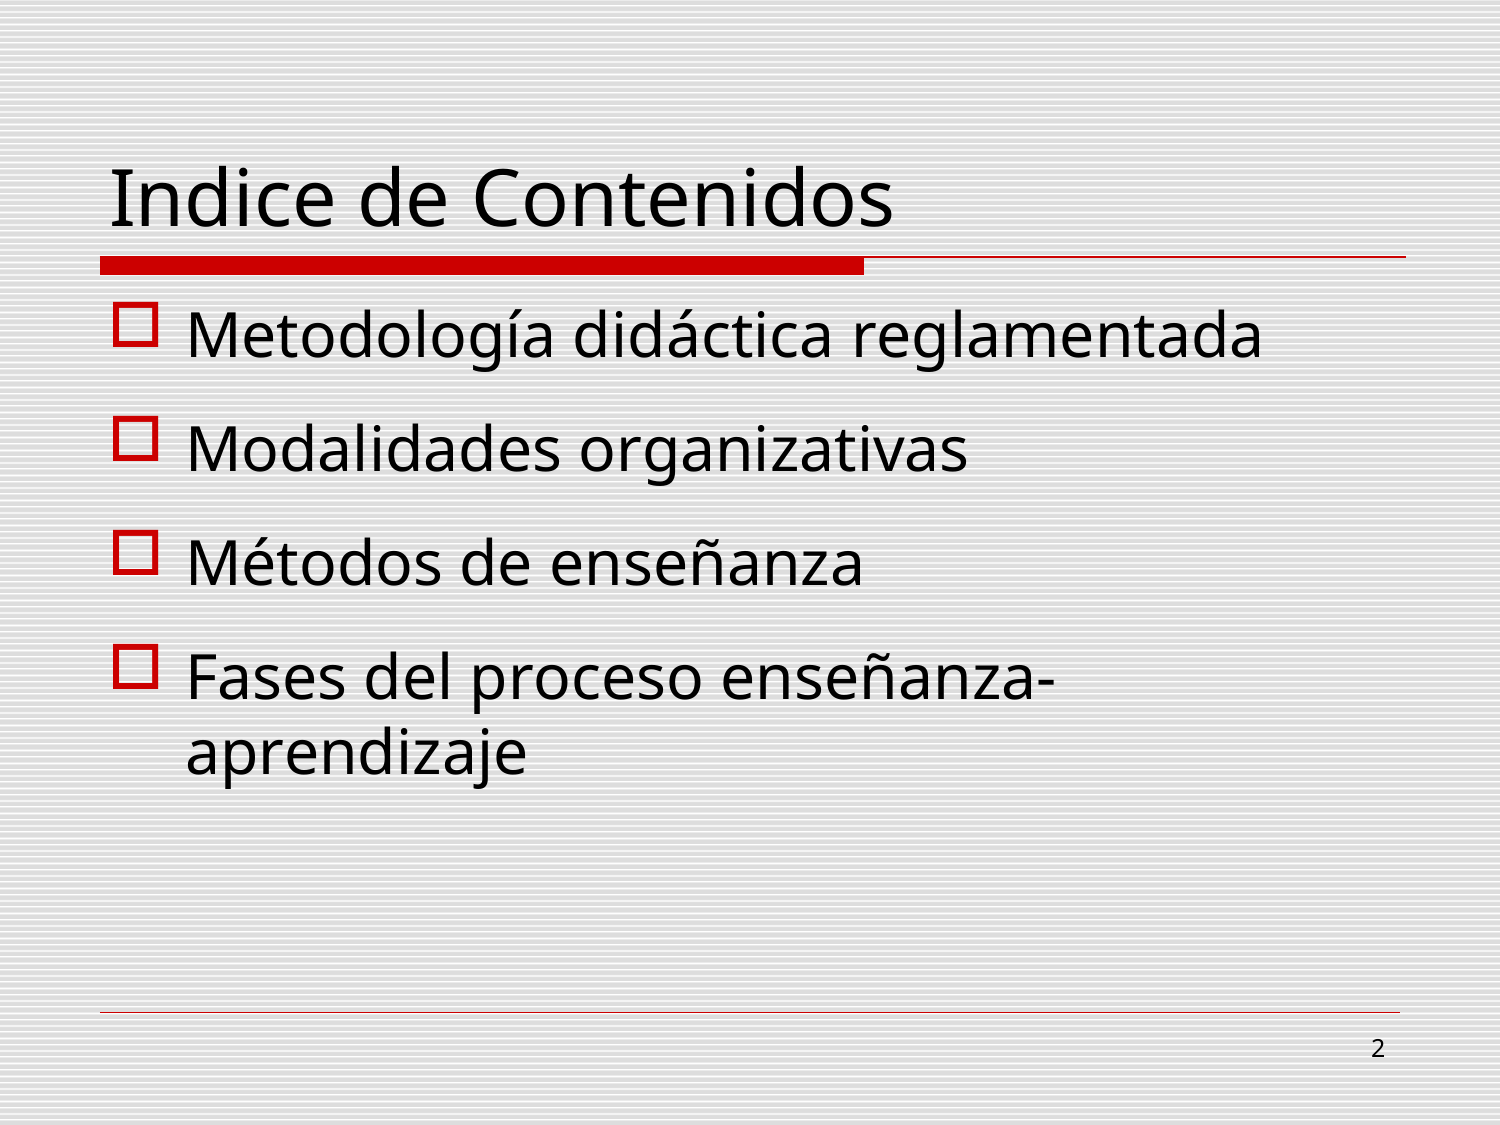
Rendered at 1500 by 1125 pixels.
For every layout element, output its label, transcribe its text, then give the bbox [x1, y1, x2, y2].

text_box <número> [1074, 1024, 1401, 1103]
list Metodología didáctica reglamentada Modalidades organizativas Métodos de enseñanza Fases del proceso enseñanza-aprendizaje [92, 287, 1406, 988]
title Indice de Contenidos [94, 49, 1407, 250]
picture [0, 0, 1500, 1125]
